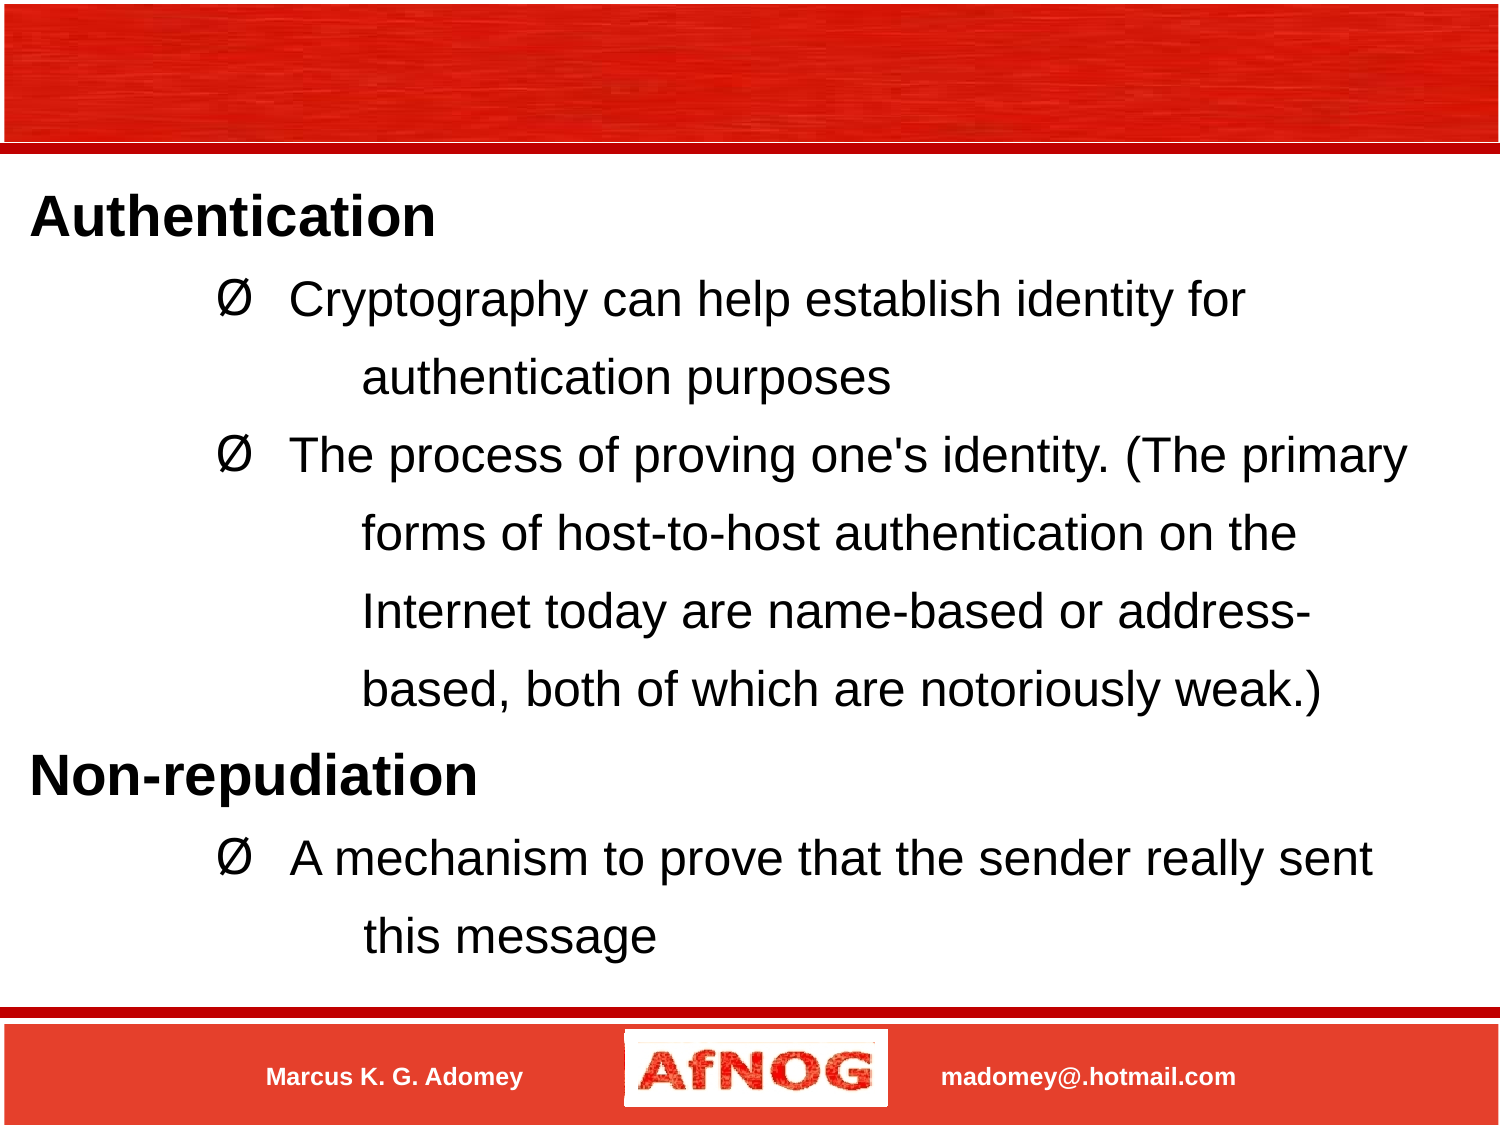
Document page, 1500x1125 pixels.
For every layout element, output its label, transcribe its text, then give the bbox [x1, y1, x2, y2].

text_box Authentication Cryptography can help establish identity for authentication purposes The process of proving one's identity. (The primary forms of host-to-host authentication on the Internet today are name-based or address-based, both of which are notoriously weak.) Non-repudiation A mechanism to prove that the sender really sent this message [12, 149, 1451, 980]
